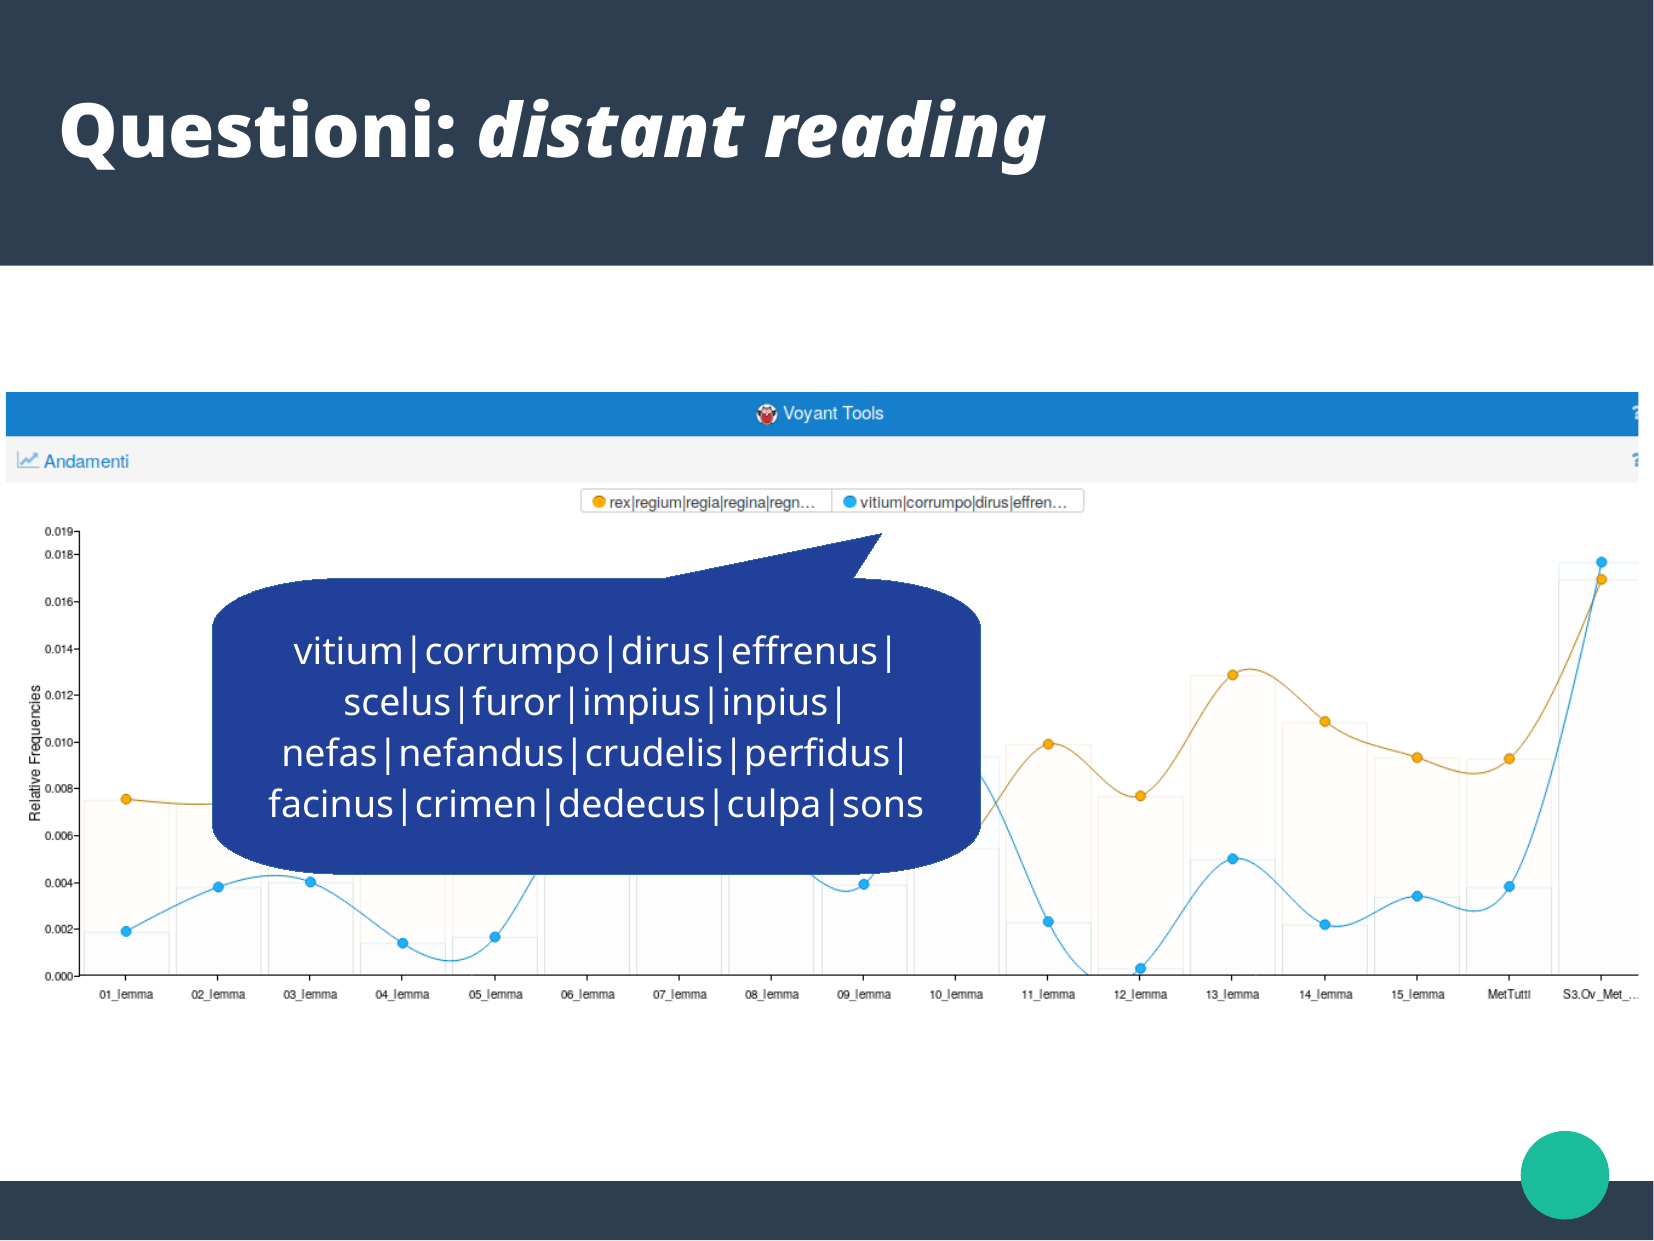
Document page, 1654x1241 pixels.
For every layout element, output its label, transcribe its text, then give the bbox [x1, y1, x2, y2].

title Questioni: distant reading [59, 49, 1595, 207]
text_box vitium|corrumpo|dirus|effrenus| scelus|furor|impius|inpius| nefas|nefandus|crudelis|perfidus| facinus|crimen|dedecus|culpa|sons [212, 533, 981, 875]
picture [5, 392, 1639, 1007]
